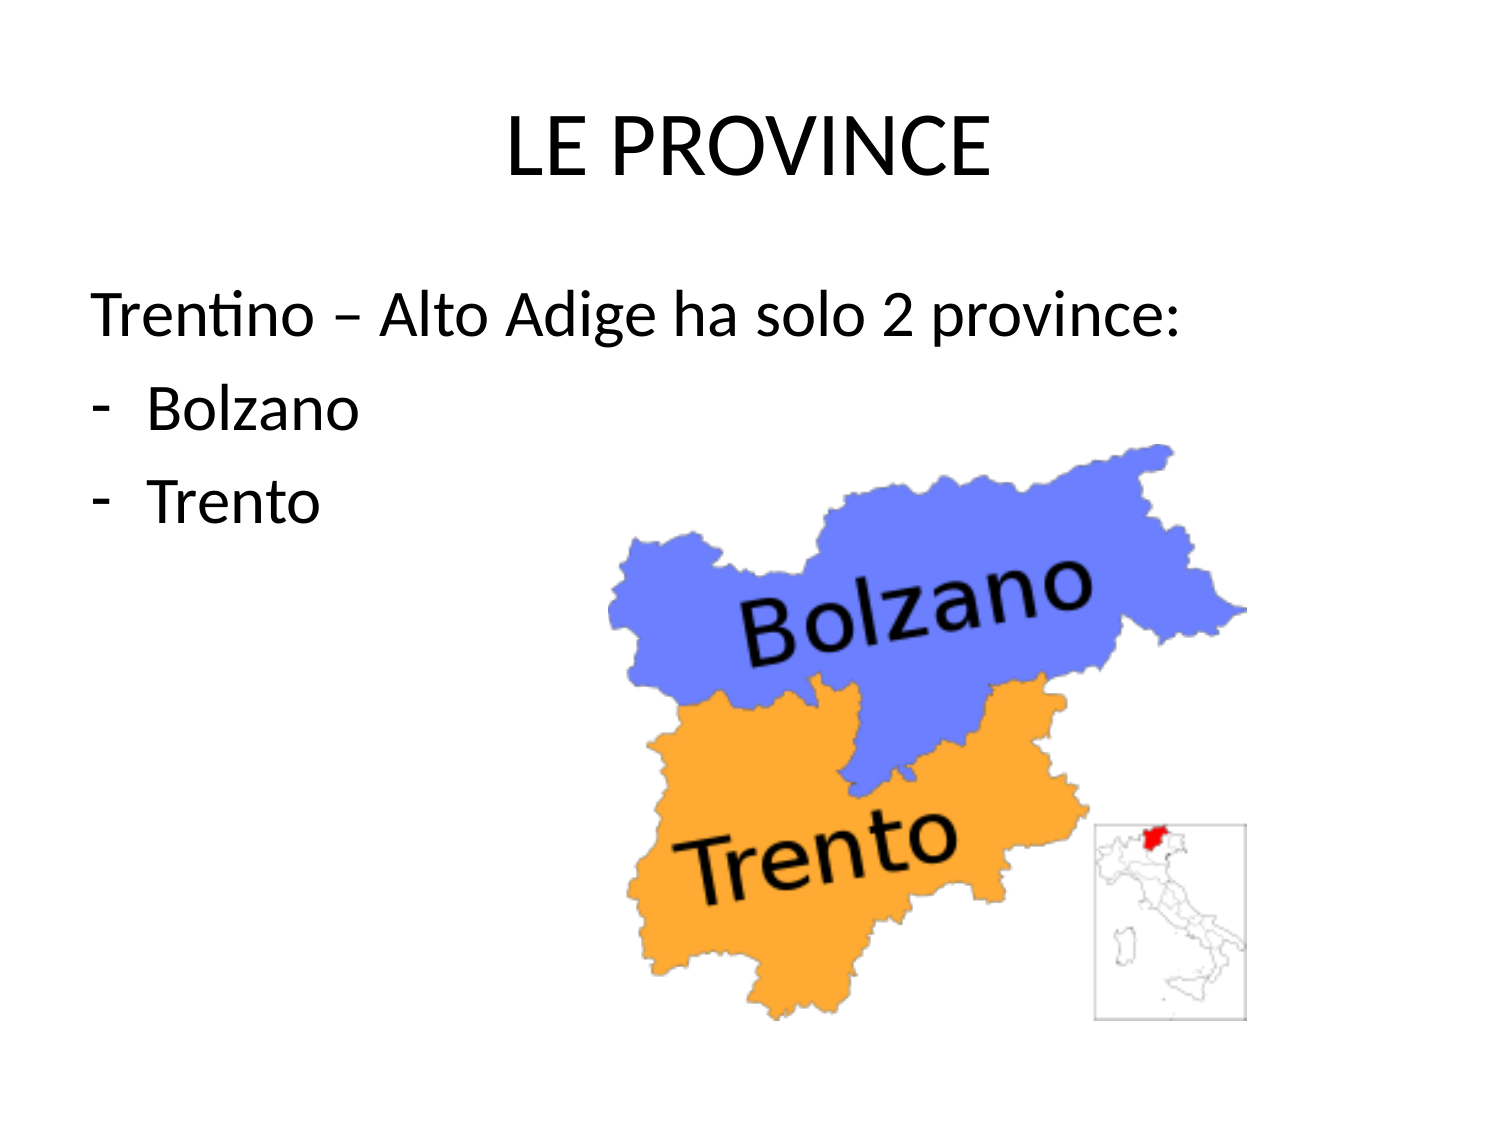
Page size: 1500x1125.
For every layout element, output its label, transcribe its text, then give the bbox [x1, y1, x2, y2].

list Trentino – Alto Adige ha solo 2 province: Bolzano Trento [75, 262, 1425, 1005]
picture [608, 444, 1247, 1021]
title LE PROVINCE [75, 45, 1425, 233]
